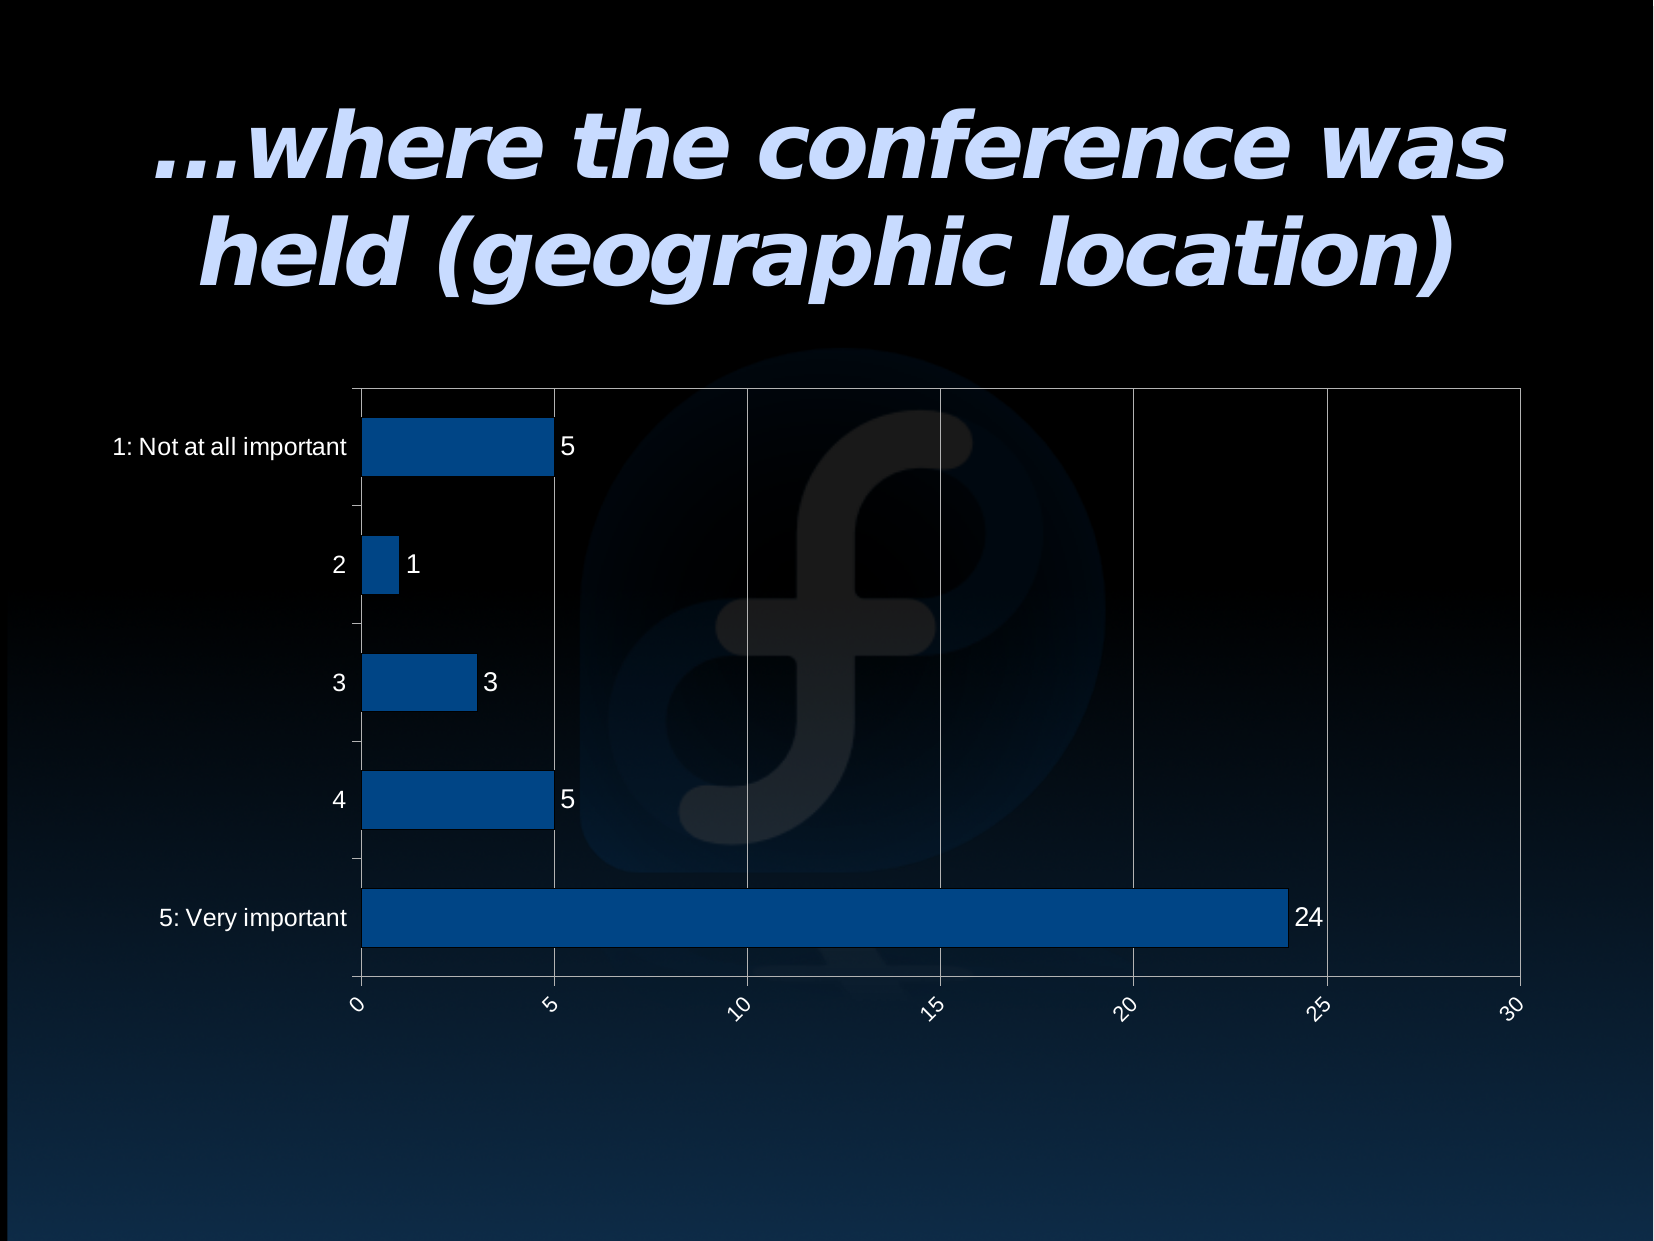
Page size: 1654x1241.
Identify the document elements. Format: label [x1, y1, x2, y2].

picture [7, 6, 1654, 1241]
chart [361, 417, 555, 477]
